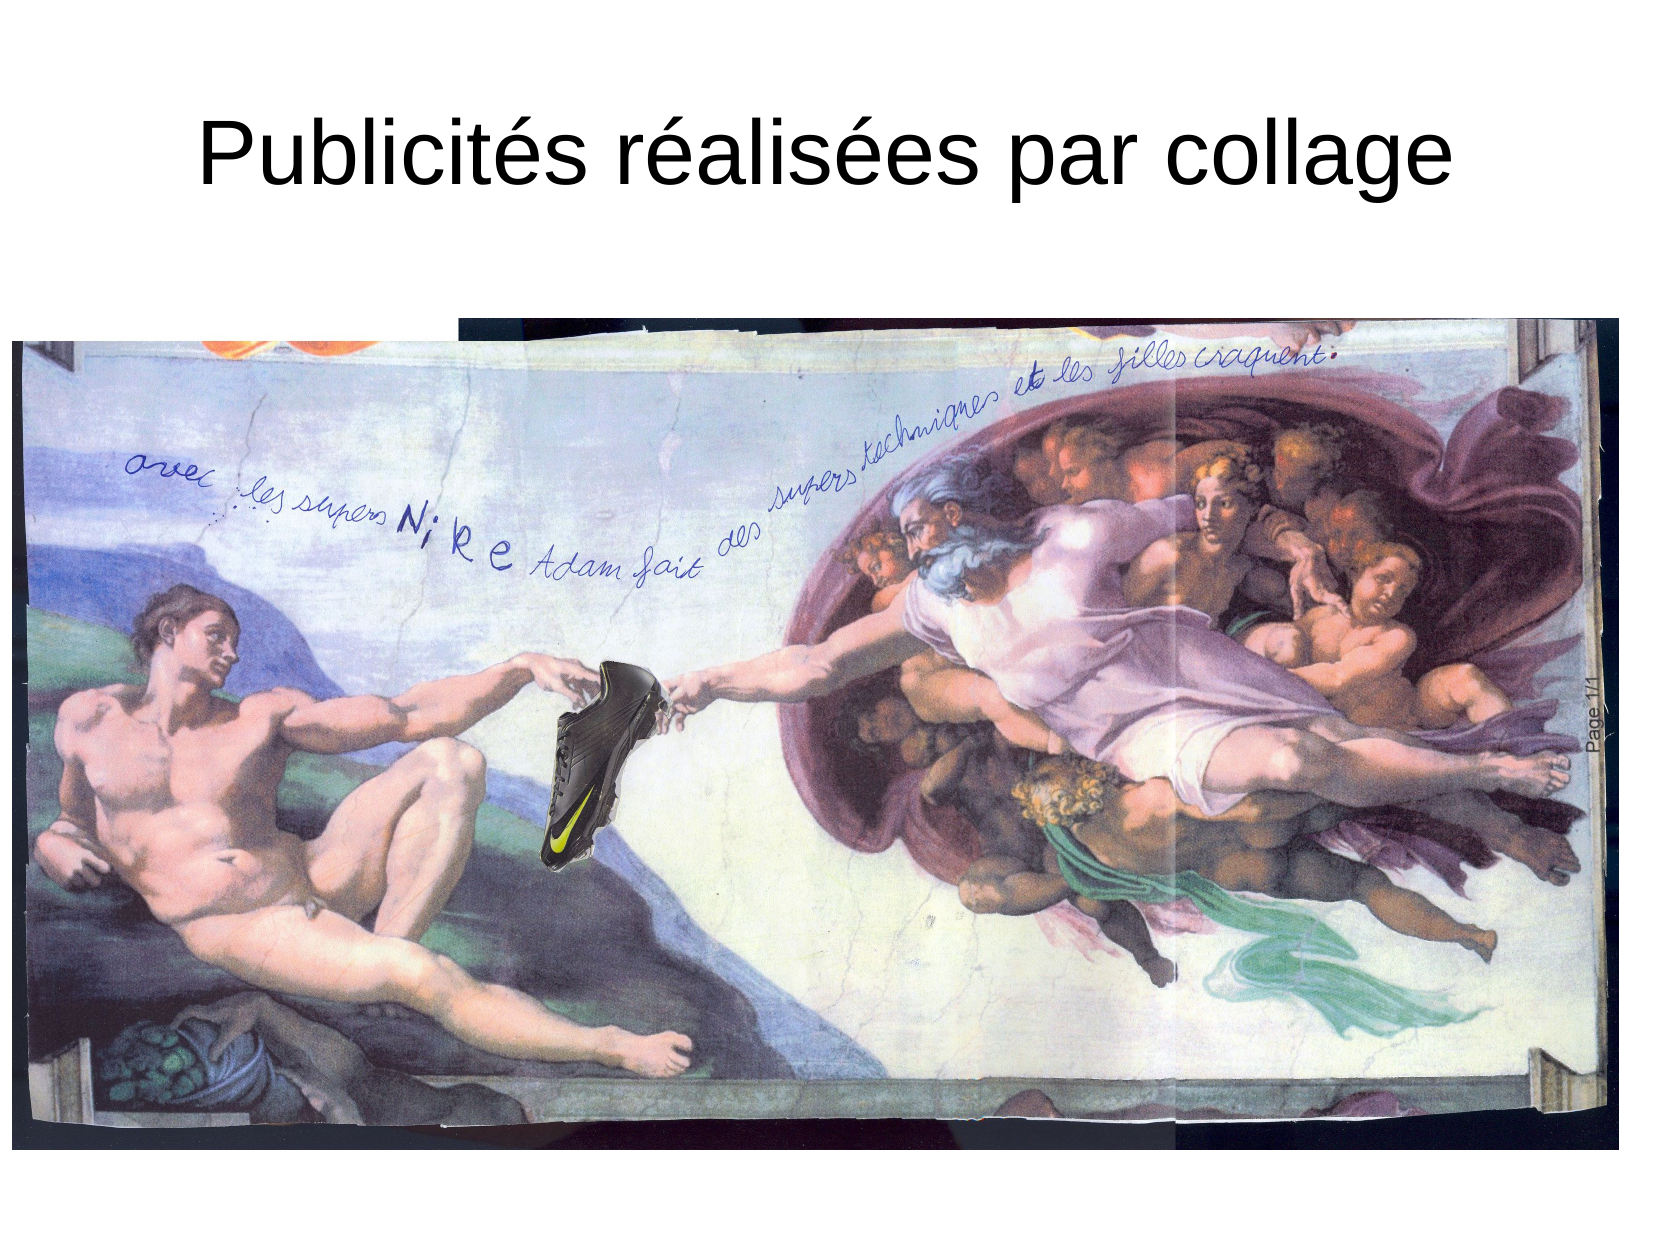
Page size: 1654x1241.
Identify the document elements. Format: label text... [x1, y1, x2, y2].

picture [12, 318, 1619, 1150]
title Publicités réalisées par collage [82, 49, 1571, 257]
